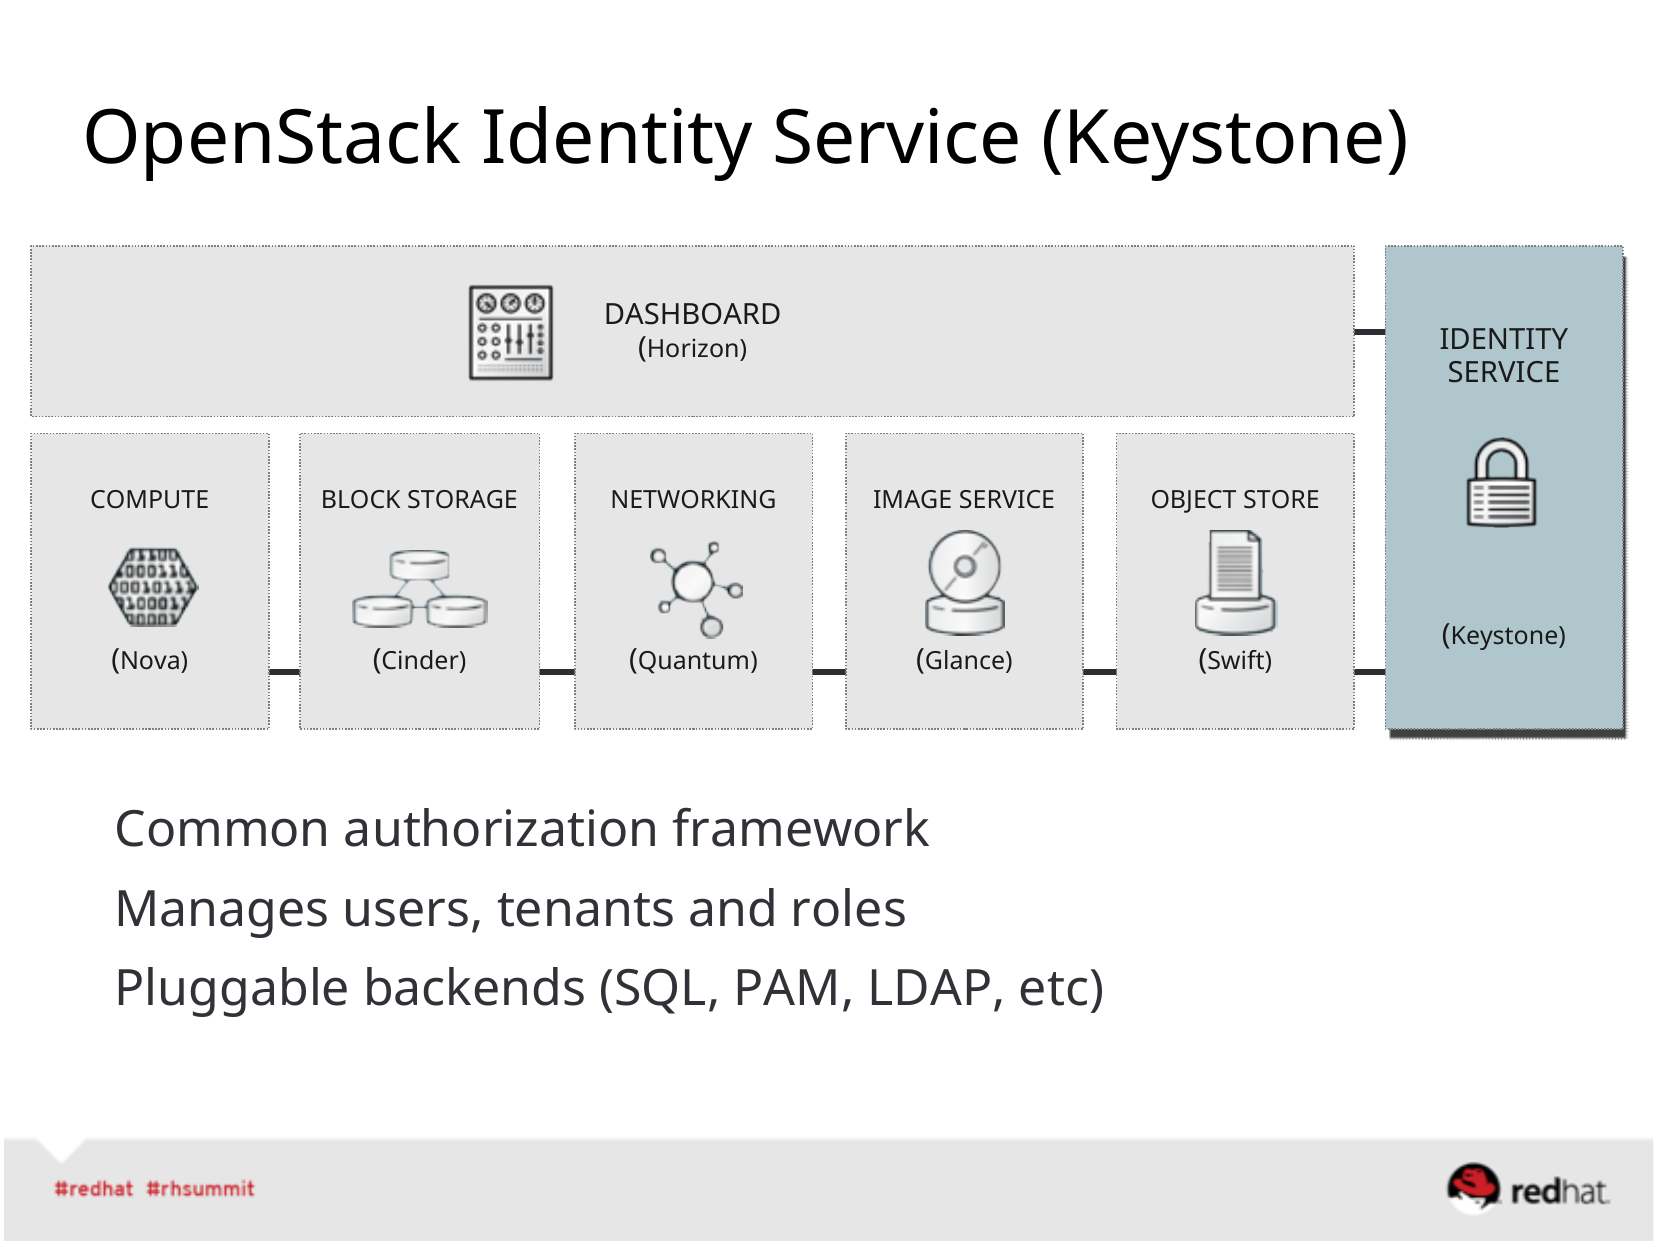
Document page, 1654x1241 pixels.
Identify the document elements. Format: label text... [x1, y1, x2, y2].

text_box DASHBOARD (Horizon) [31, 245, 1355, 417]
picture [4, 4, 1654, 1241]
text_box IDENTITY SERVICE (Keystone) [1385, 245, 1623, 730]
text_box COMPUTE (Nova) [31, 433, 269, 730]
text_box BLOCK STORAGE (Cinder) [299, 433, 540, 730]
text_box OBJECT STORE (Swift) [1116, 433, 1355, 730]
text_box IMAGE SERVICE (Glance) [845, 433, 1084, 730]
title OpenStack Identity Service (Keystone) [82, 52, 1571, 226]
text_box NETWORKING (Quantum) [574, 433, 813, 730]
text_box Common authorization framework Manages users, tenants and roles Pluggable backends (SQL, PAM, LDAP, etc) [39, 802, 1613, 1071]
